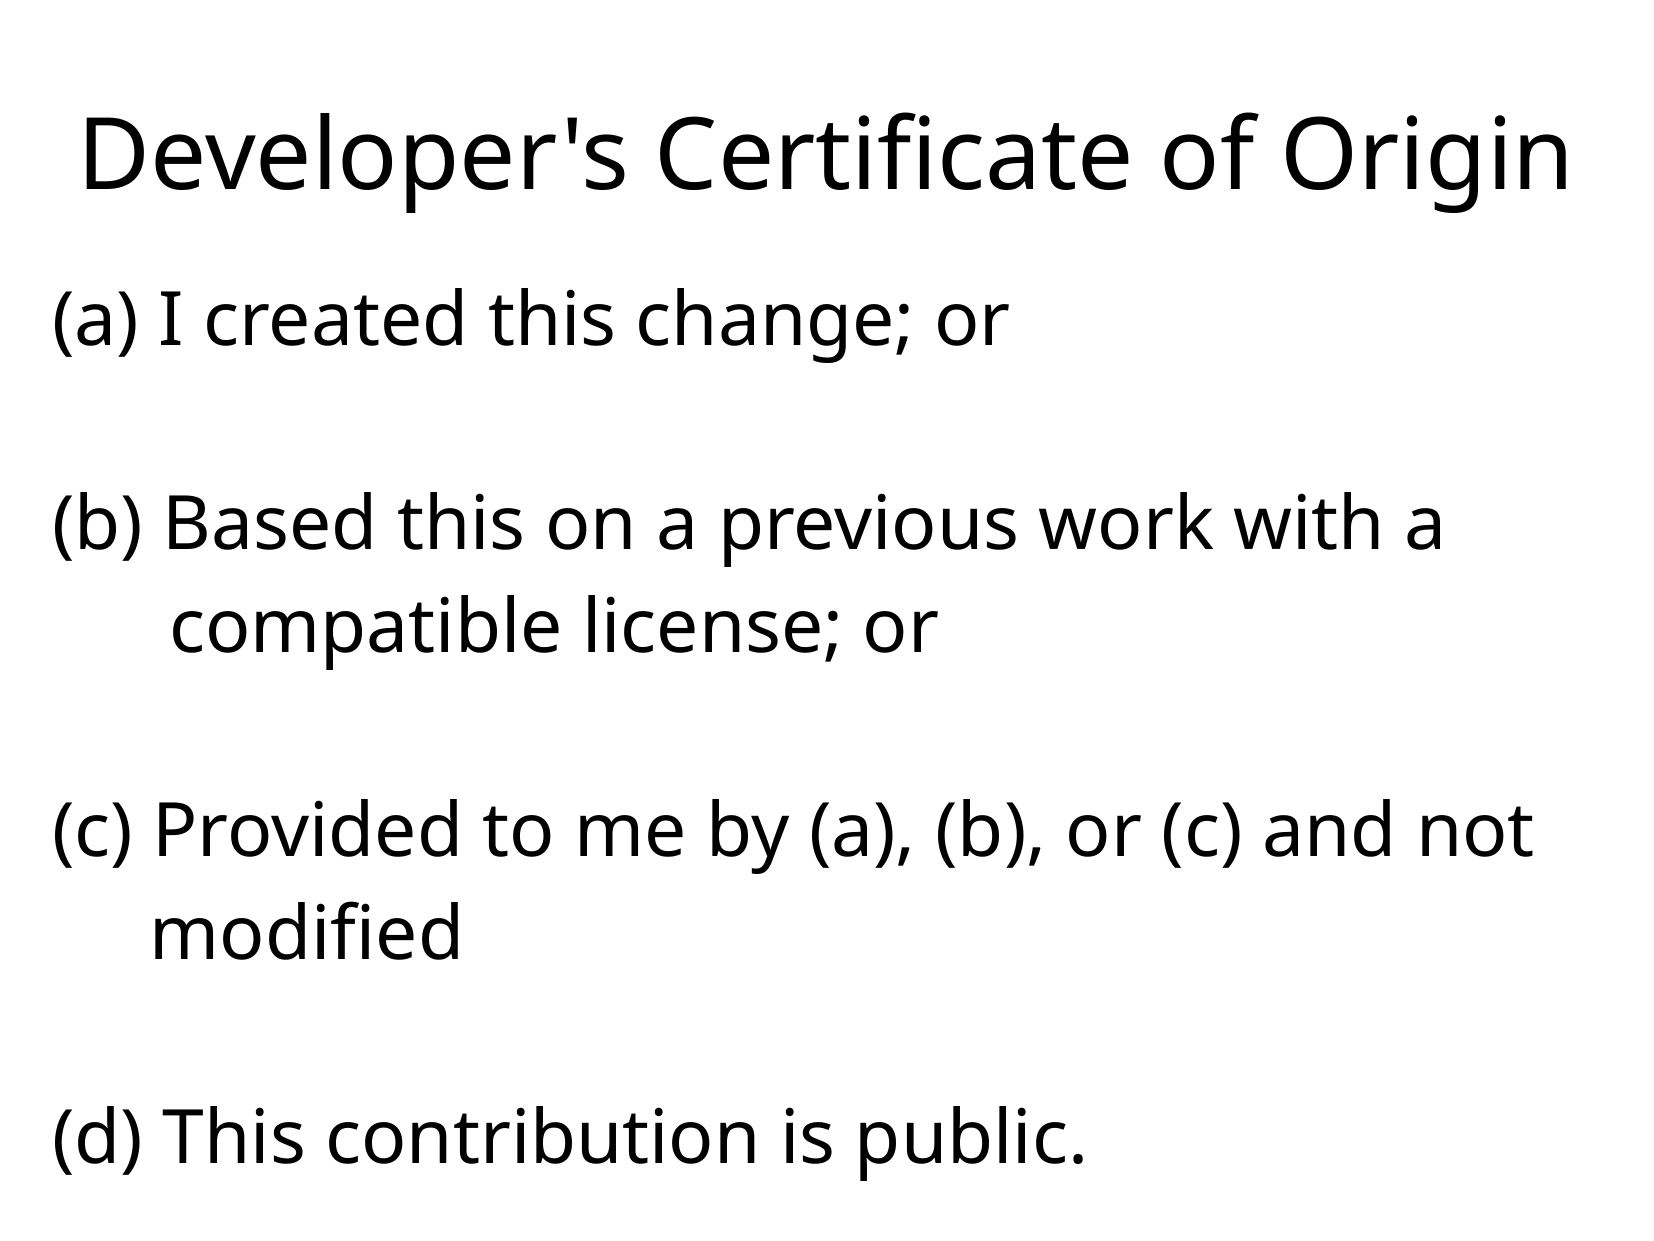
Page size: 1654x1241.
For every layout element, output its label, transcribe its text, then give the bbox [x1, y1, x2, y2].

text_box Developer's Certificate of Origin [21, 75, 1633, 226]
text_box (a) I created this change; or (b) Based this on a previous work with a compatible license; or (c) Provided to me by (a), (b), or (c) and not modified (d) This contribution is public. [37, 257, 1575, 1086]
